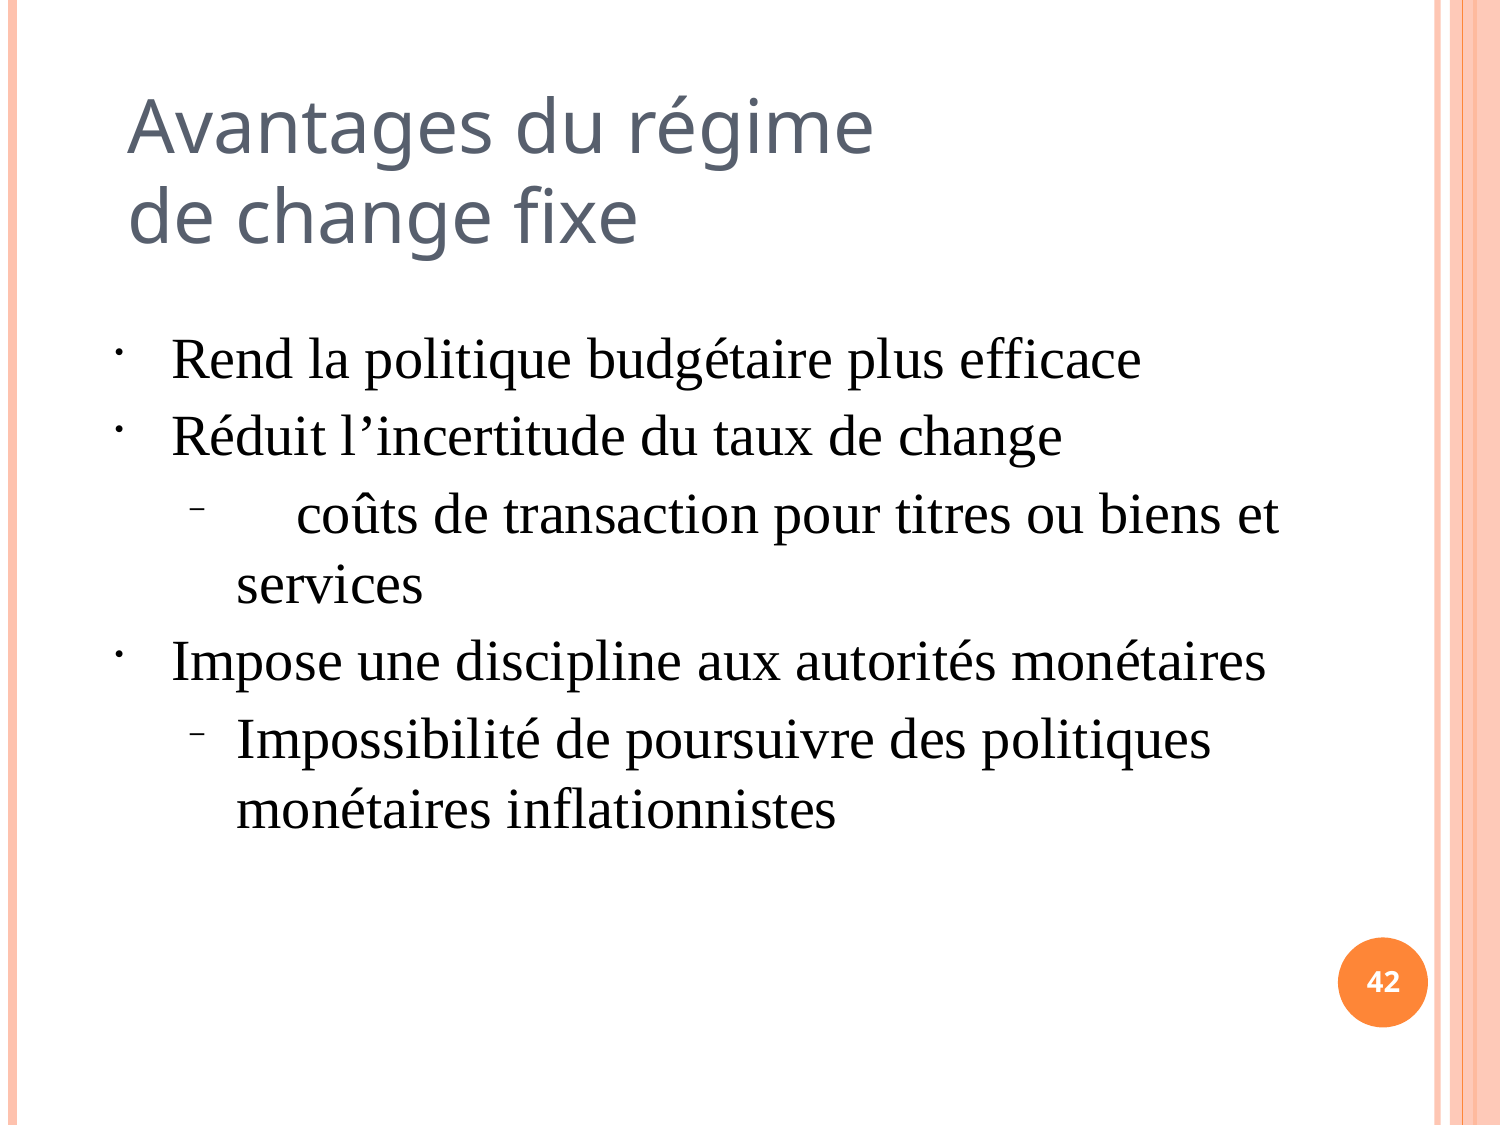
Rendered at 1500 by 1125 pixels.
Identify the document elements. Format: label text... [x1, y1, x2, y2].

text_box Rend la politique budgétaire plus efficace Réduit l’incertitude du taux de change  coûts de transaction pour titres ou biens et services Impose une discipline aux autorités monétaires Impossibilité de poursuivre des politiques monétaires inflationnistes [99, 312, 1375, 1063]
text_box Avantages du régime de change fixe [112, 99, 1388, 238]
slide_number <numéro> [1375, 940, 1434, 1027]
